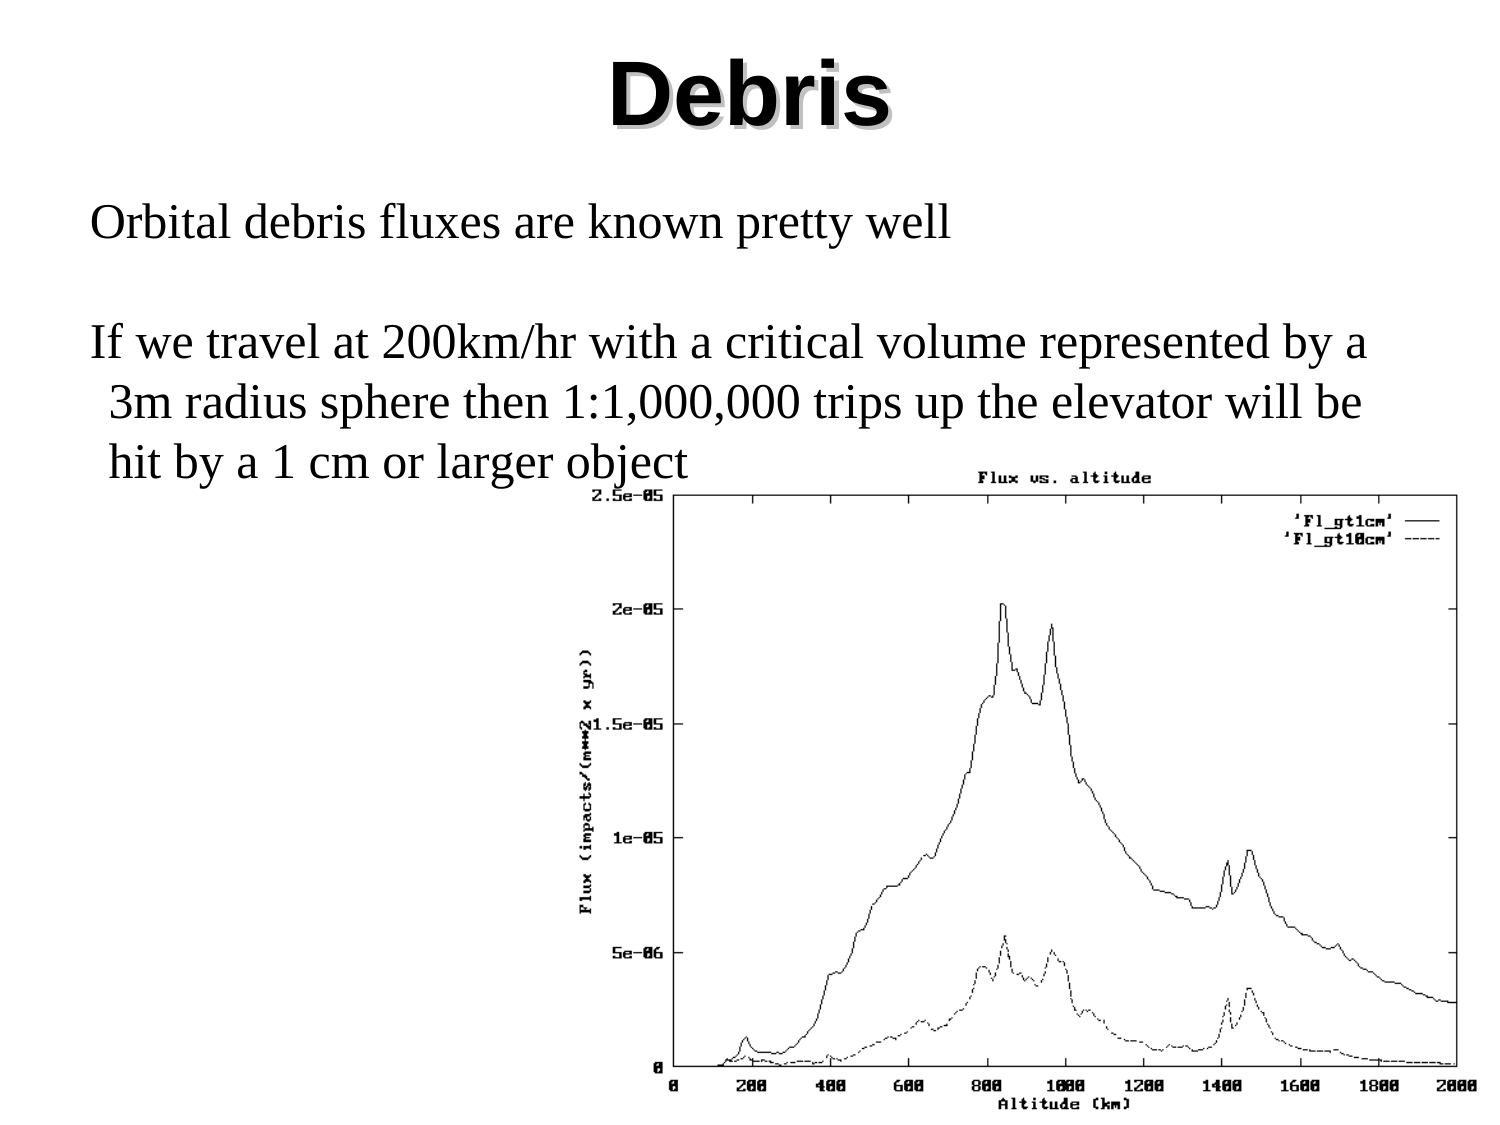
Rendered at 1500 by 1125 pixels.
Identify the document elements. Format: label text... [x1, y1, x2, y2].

title Debris [112, 0, 1388, 181]
text_box Orbital debris fluxes are known pretty well If we travel at 200km/hr with a critical volume represented by a 3m radius sphere then 1:1,000,000 trips up the elevator will be hit by a 1 cm or larger object [75, 181, 1436, 497]
picture [566, 462, 1491, 1119]
